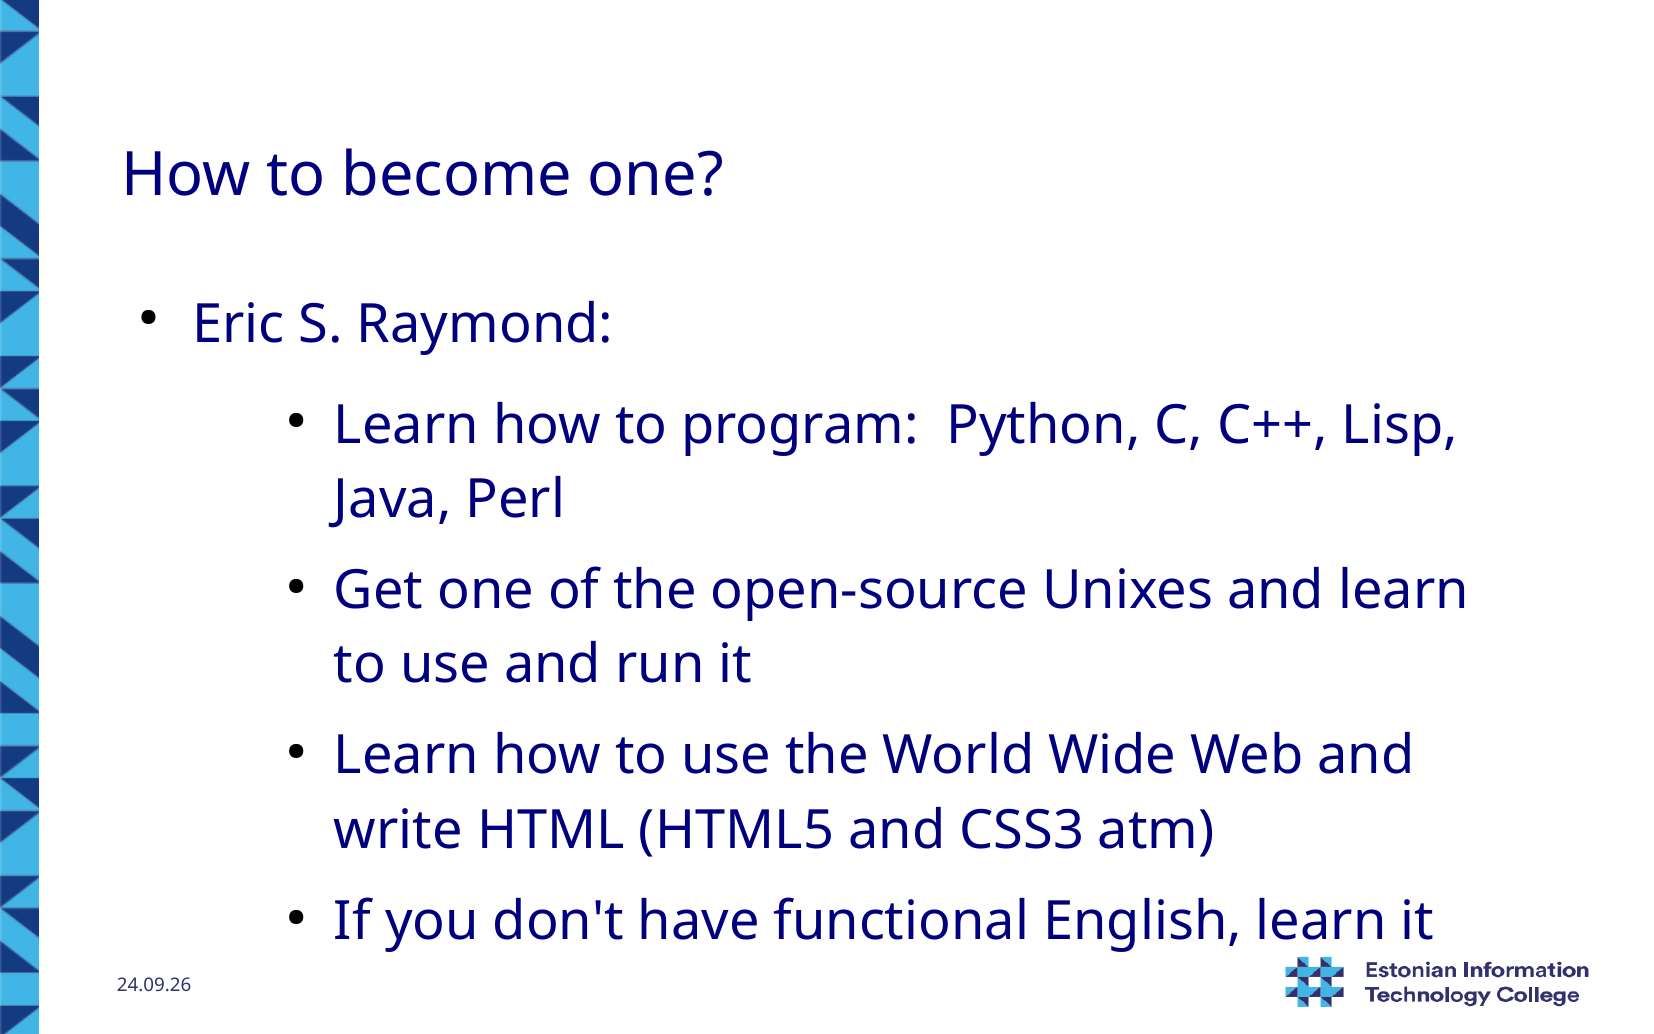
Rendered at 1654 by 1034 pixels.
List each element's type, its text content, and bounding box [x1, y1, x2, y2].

title How to become one? [121, 85, 1534, 259]
list Eric S. Raymond: Learn how to program: Python, C, C++, Lisp, Java, Perl Get one of the open-source Unixes and learn to use and run it Learn how to use the World Wide Web and write HTML (HTML5 and CSS3 atm) If you don't have functional English, learn it [121, 287, 1534, 1022]
